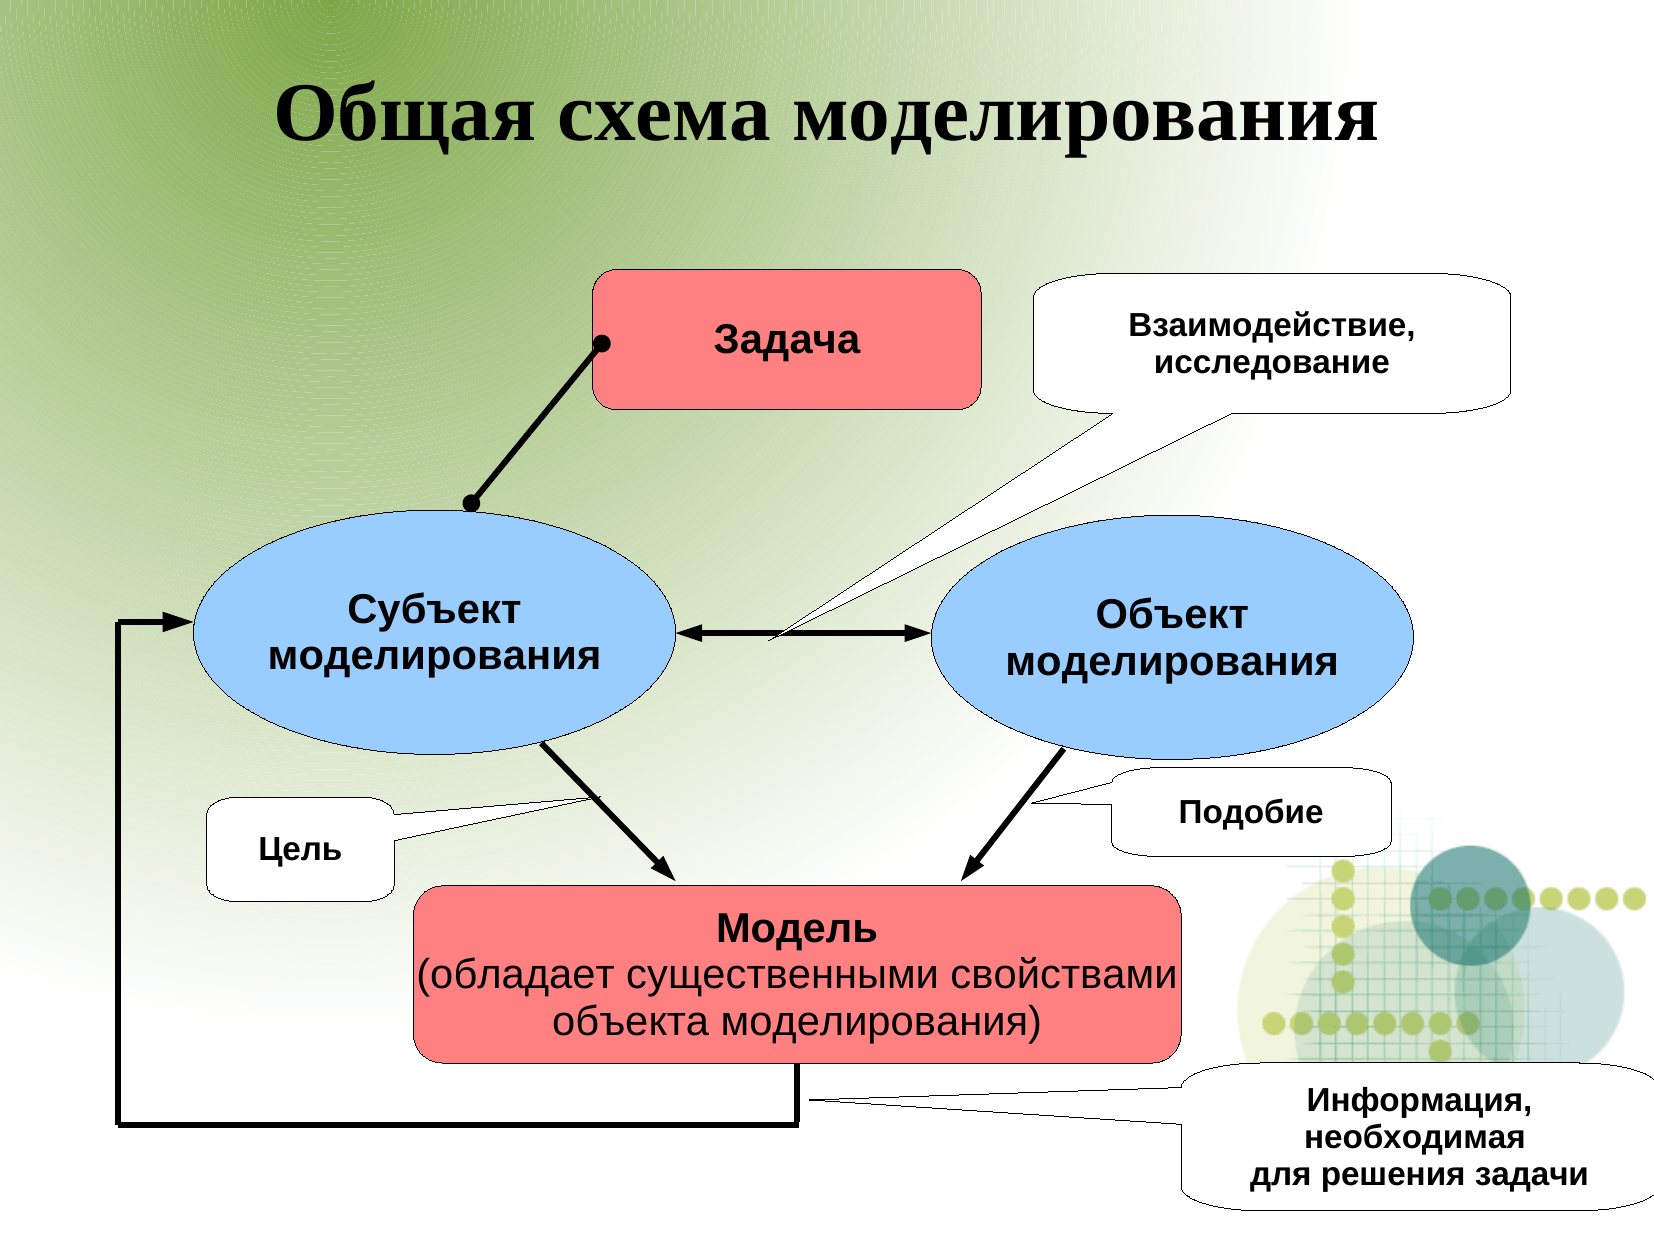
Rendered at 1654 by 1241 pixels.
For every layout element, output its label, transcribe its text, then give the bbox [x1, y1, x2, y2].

text_box Задача [592, 269, 982, 410]
picture [1224, 792, 1654, 1078]
picture [1598, 1196, 1654, 1211]
text_box Общая схема моделирования [206, 59, 1447, 167]
text_box Субъект моделирования [193, 510, 676, 755]
text_box Цель [206, 796, 601, 902]
text_box Взаимодействие, исследование [768, 273, 1511, 641]
text_box Информация, необходимая для решения задачи [809, 1062, 1654, 1211]
text_box Подобие [1031, 767, 1392, 857]
text_box Объект моделирования [931, 515, 1414, 760]
text_box Модель (обладает существенными свойствами объекта моделирования) [413, 885, 1182, 1064]
